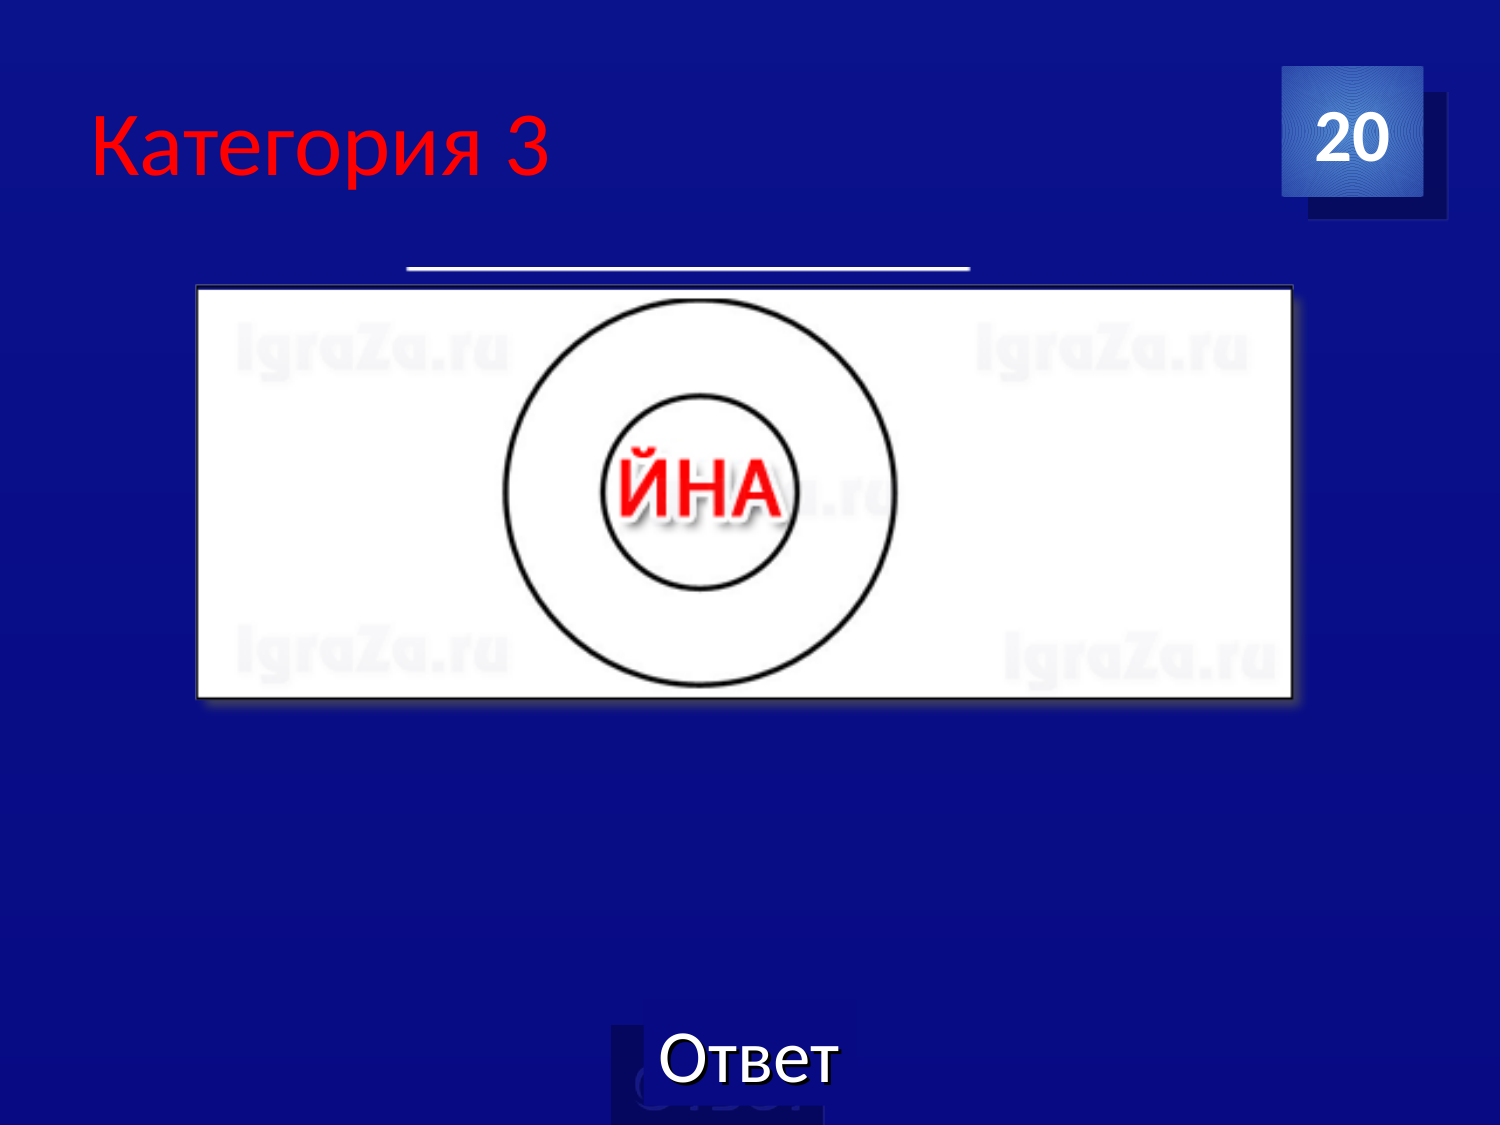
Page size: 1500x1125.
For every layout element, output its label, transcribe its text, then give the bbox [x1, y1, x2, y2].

title Категория 3 [75, 45, 1258, 233]
list [75, 262, 1426, 1000]
picture [159, 267, 1329, 728]
text_box 20 [1282, 66, 1423, 196]
